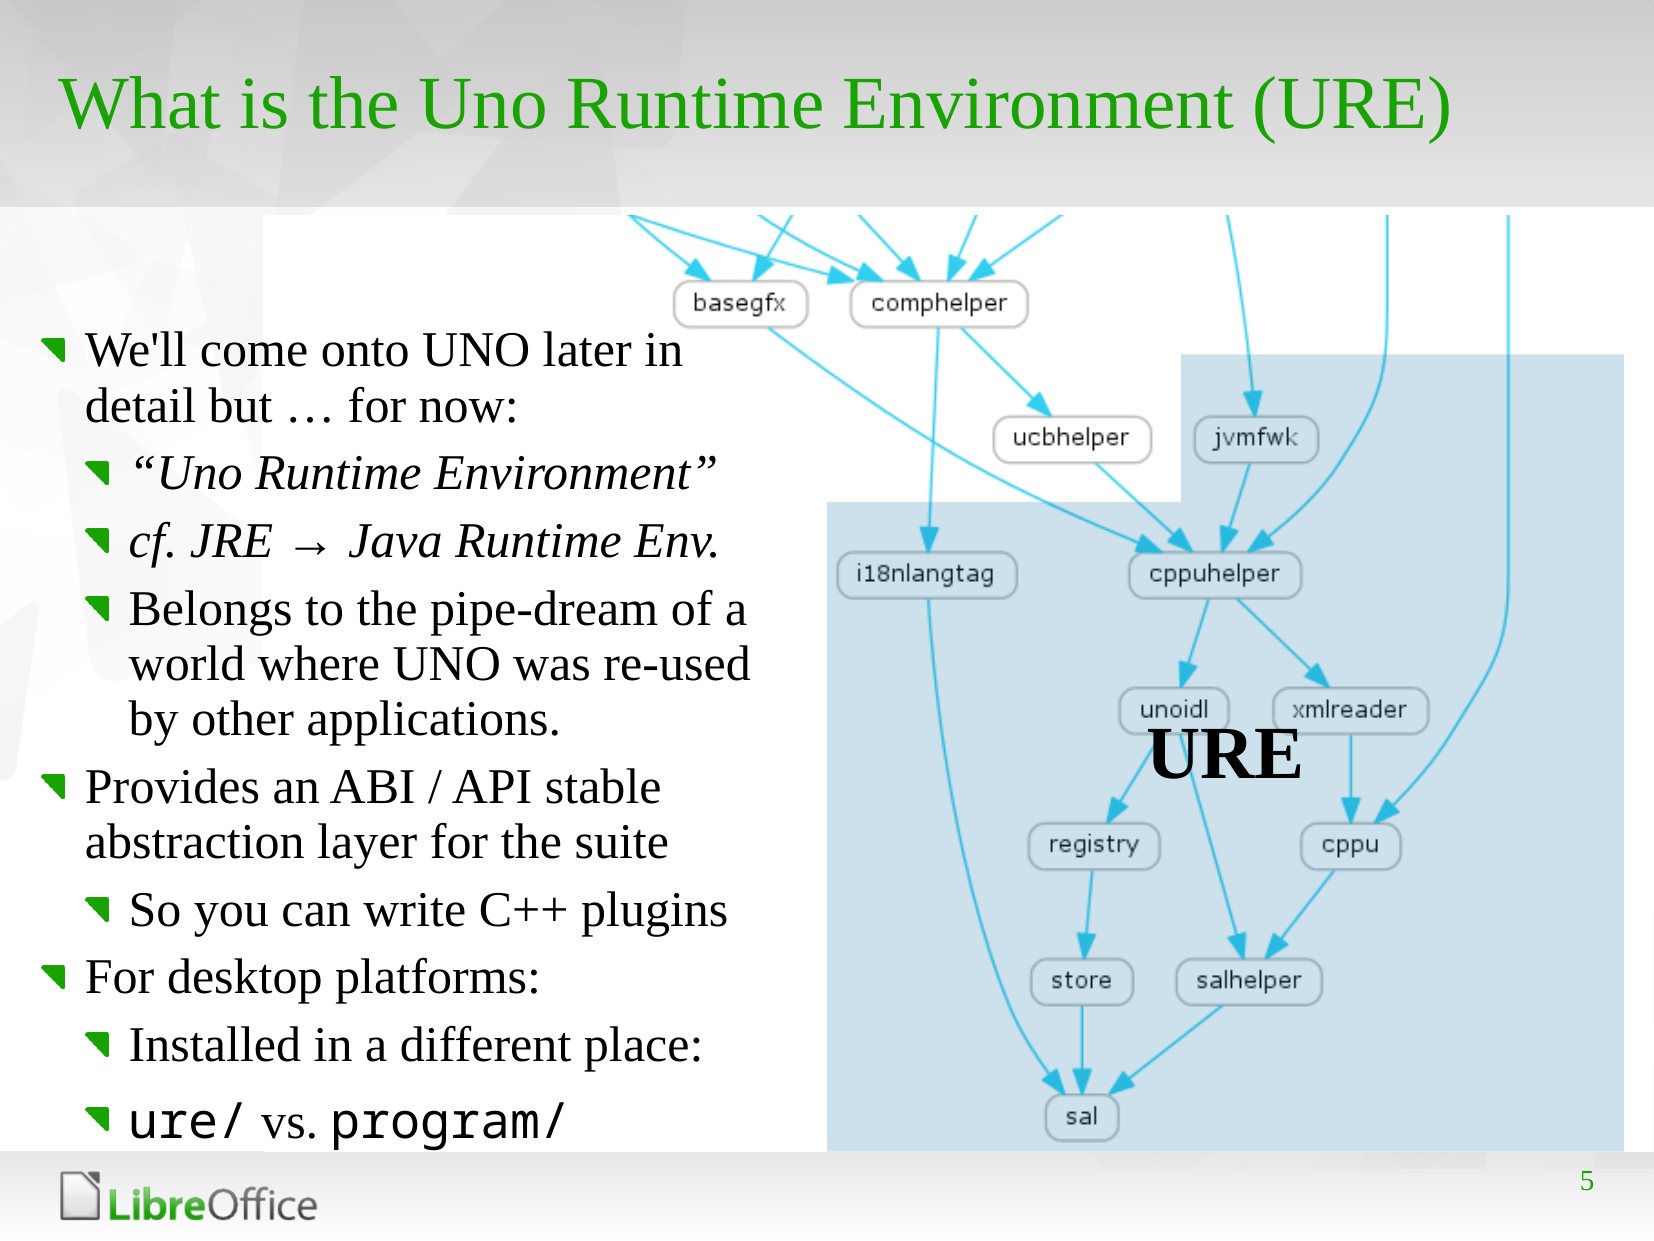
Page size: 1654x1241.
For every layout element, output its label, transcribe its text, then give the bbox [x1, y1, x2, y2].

picture [41, 1164, 337, 1240]
text_box URE [826, 354, 1625, 1152]
picture [0, 0, 1654, 1169]
title What is the Uno Runtime Environment (URE) [59, 29, 1595, 178]
list We'll come onto UNO later in detail but … for now: “Uno Runtime Environment” cf. JRE → Java Runtime Env. Belongs to the pipe-dream of a world where UNO was re-used by other applications. Provides an ABI / API stable abstraction layer for the suite So you can write C++ plugins For desktop platforms: Installed in a different place: ure/ vs. program/ [41, 322, 780, 1164]
